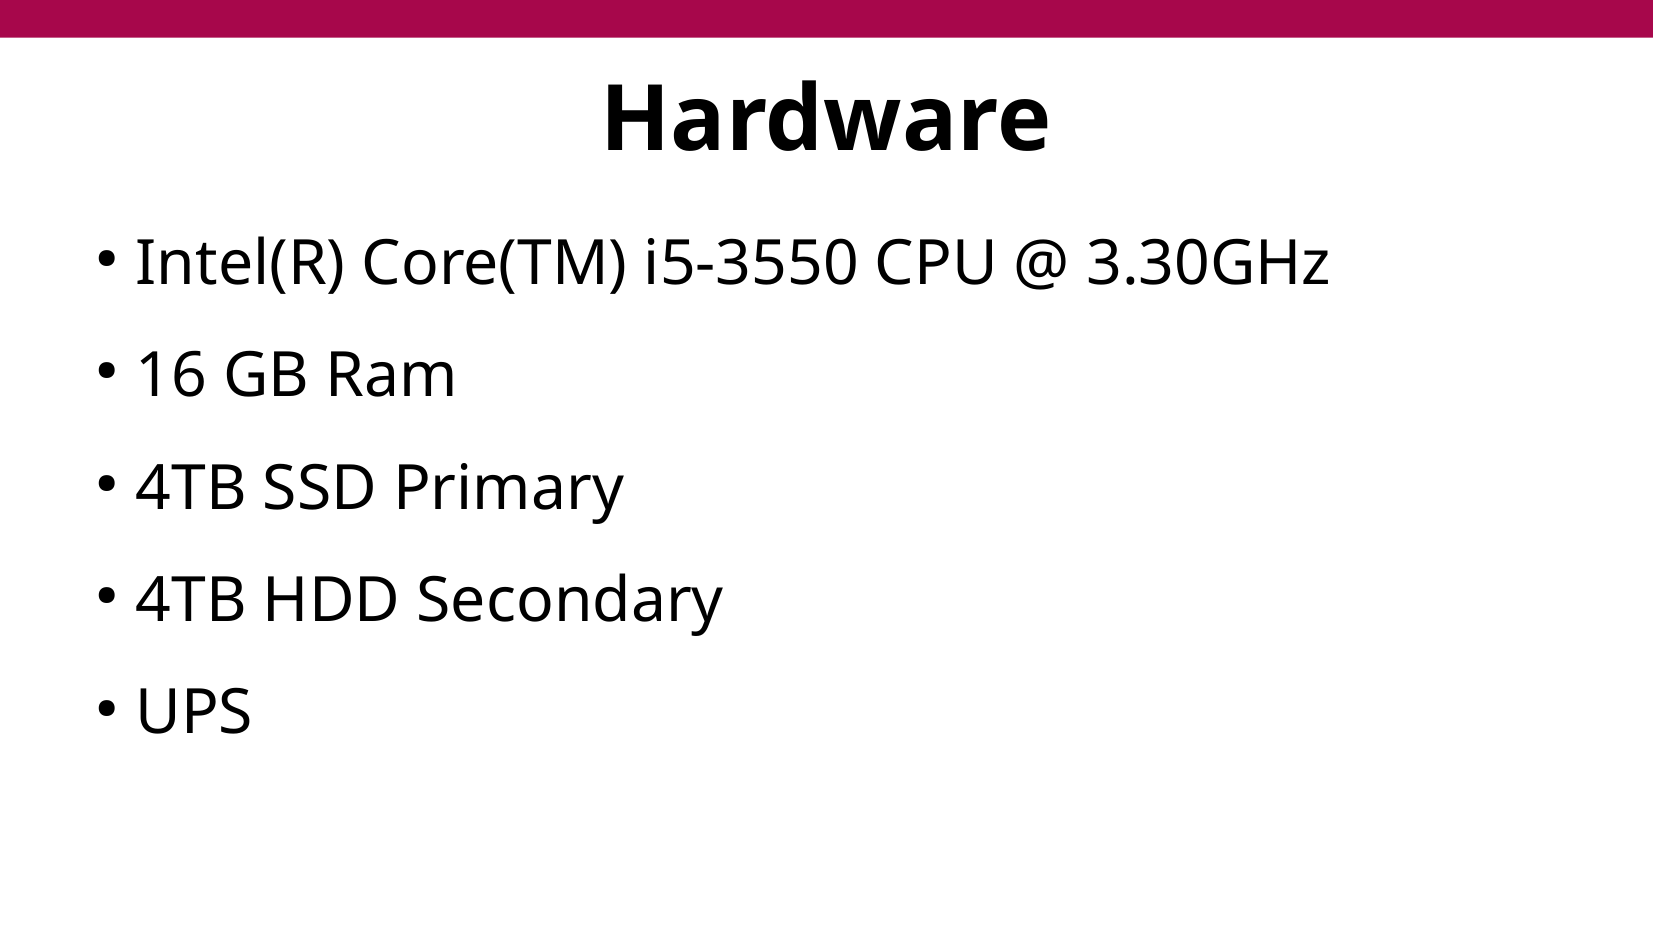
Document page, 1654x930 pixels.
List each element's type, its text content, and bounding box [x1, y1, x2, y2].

list Intel(R) Core(TM) i5-3550 CPU @ 3.30GHz 16 GB Ram 4TB SSD Primary 4TB HDD Secondary UPS [82, 217, 1571, 757]
title Hardware [82, 36, 1571, 193]
